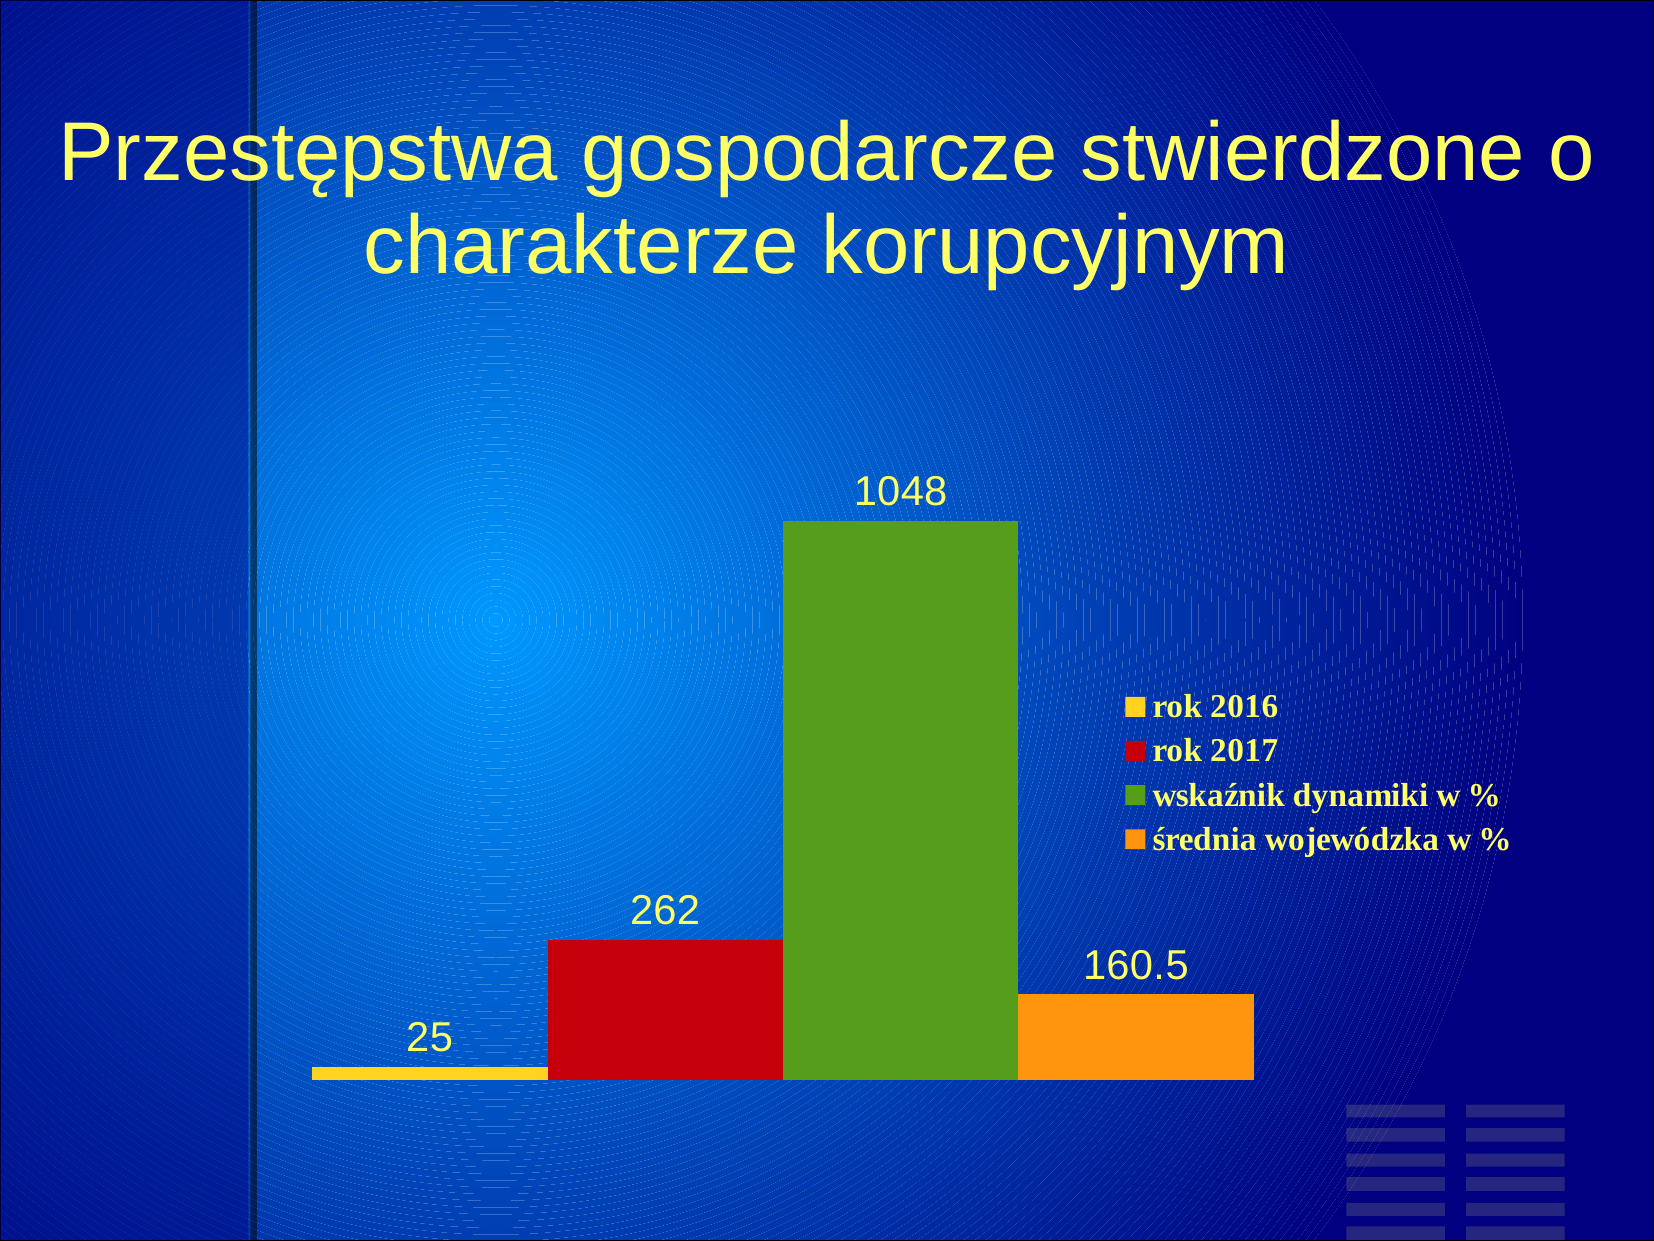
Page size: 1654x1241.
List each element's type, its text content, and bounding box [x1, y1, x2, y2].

chart [123, 413, 1536, 1133]
title Przestępstwa gospodarcze stwierdzone o charakterze korupcyjnym [29, 11, 1625, 384]
